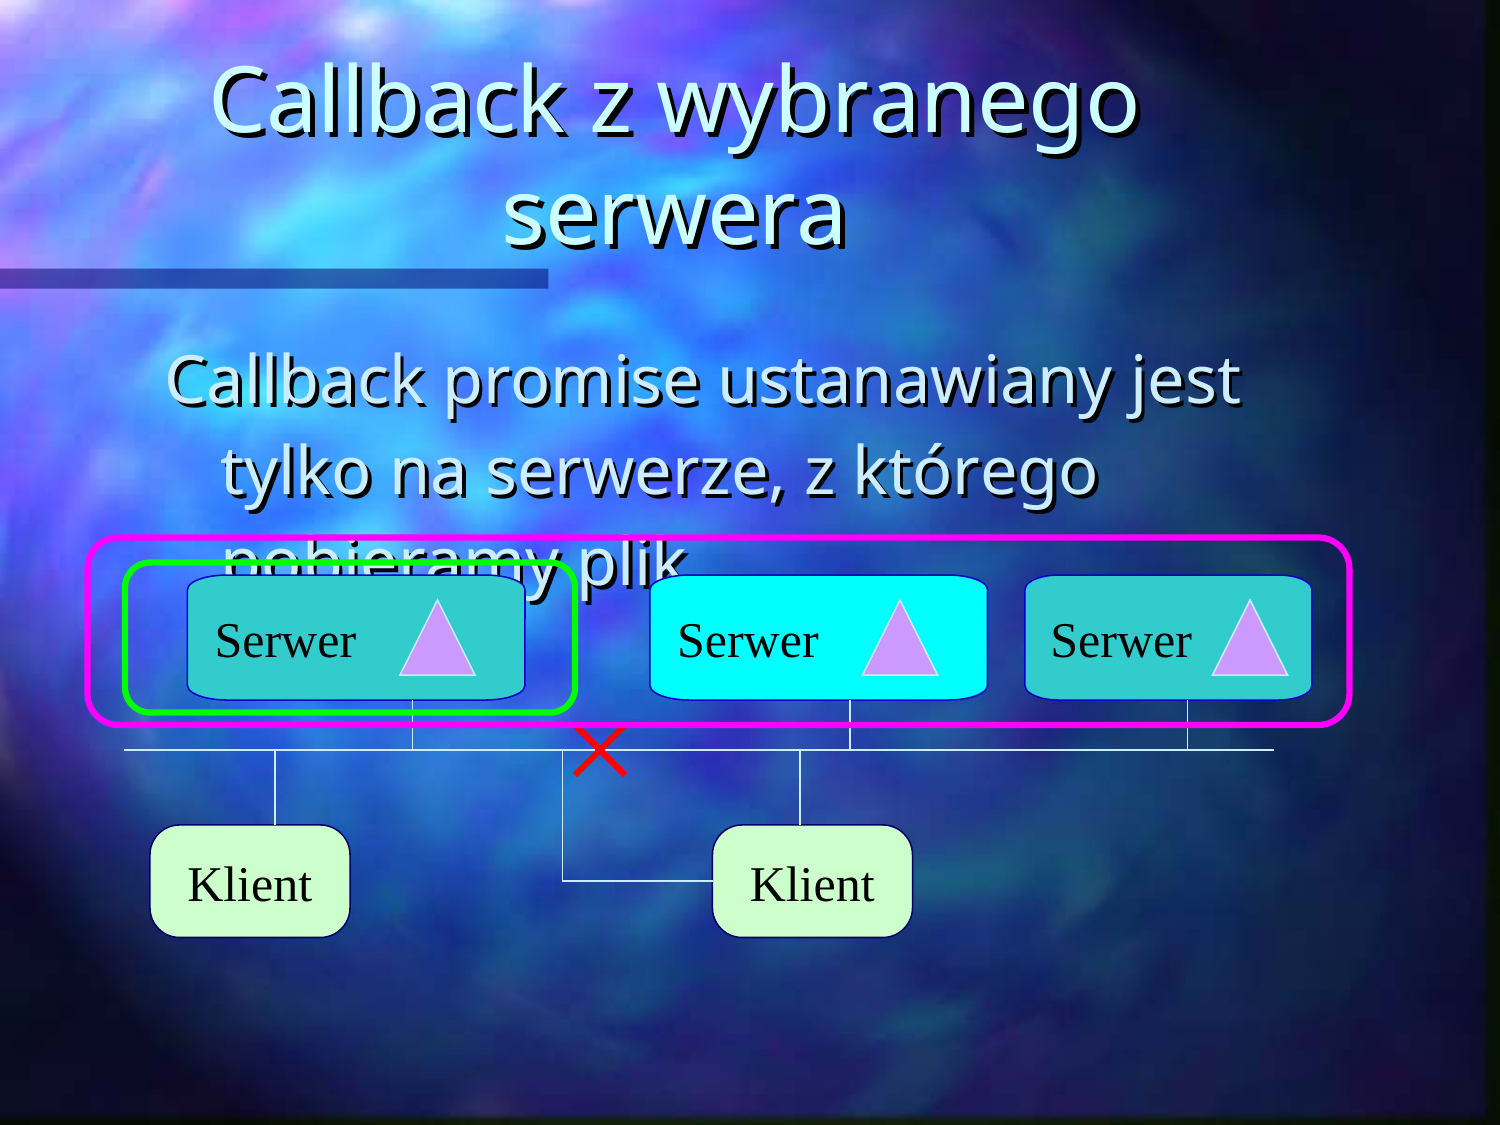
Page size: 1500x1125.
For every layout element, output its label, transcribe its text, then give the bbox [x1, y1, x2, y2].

text_box Klient [712, 824, 913, 938]
text_box [399, 600, 476, 676]
text_box Serwer [649, 575, 988, 701]
text_box [1212, 600, 1288, 676]
list Callback promise ustanawiany jest tylko na serwerze, z którego pobieramy plik [149, 324, 1388, 526]
text_box Serwer [187, 575, 526, 701]
text_box [862, 600, 938, 676]
picture [0, 0, 1500, 1125]
text_box Serwer [1024, 575, 1312, 701]
title Callback z wybranego serwera [37, 74, 1313, 275]
text_box Klient [149, 824, 351, 938]
